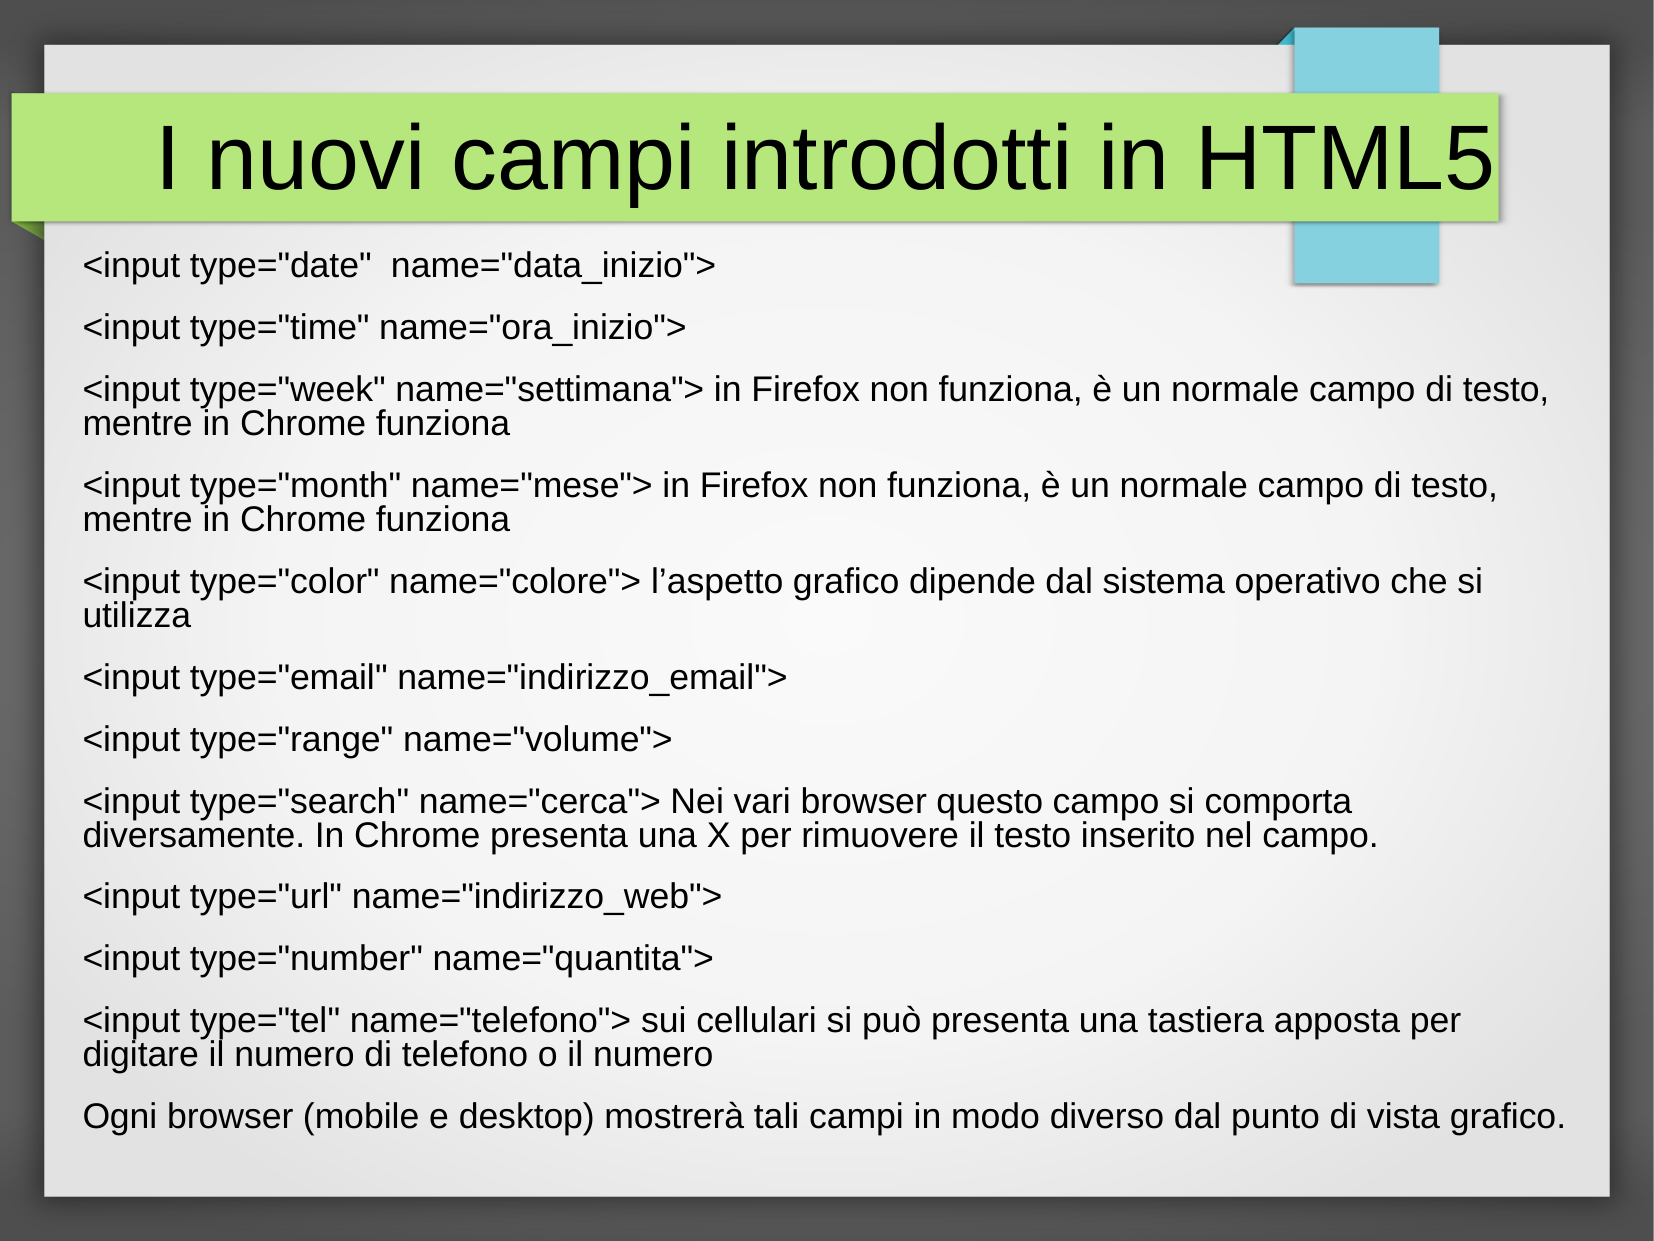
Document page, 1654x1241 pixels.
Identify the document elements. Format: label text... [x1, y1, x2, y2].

picture [0, 0, 1654, 1241]
title I nuovi campi introdotti in HTML5 [82, 49, 1571, 250]
list <input type="date" name="data_inizio"> <input type="time" name="ora_inizio"> <input type="week" name="settimana"> in Firefox non funziona, è un normale campo di testo, mentre in Chrome funziona <input type="month" name="mese"> in Firefox non funziona, è un normale campo di testo, mentre in Chrome funziona <input type="color" name="colore"> l’aspetto grafico dipende dal sistema operativo che si utilizza <input type="email" name="indirizzo_email"> <input type="range" name="volume"> <input type="search" name="cerca"> Nei vari browser questo campo si comporta diversamente. In Chrome presenta una X per rimuovere il testo inserito nel campo. <input type="url" name="indirizzo_web"> <input type="number" name="quantita"> <input type="tel" name="telefono"> sui cellulari si può presenta una tastiera apposta per digitare il numero di telefono o il numero Ogni browser (mobile e desktop) mostrerà tali campi in modo diverso dal punto di vista grafico. [82, 250, 1571, 1155]
